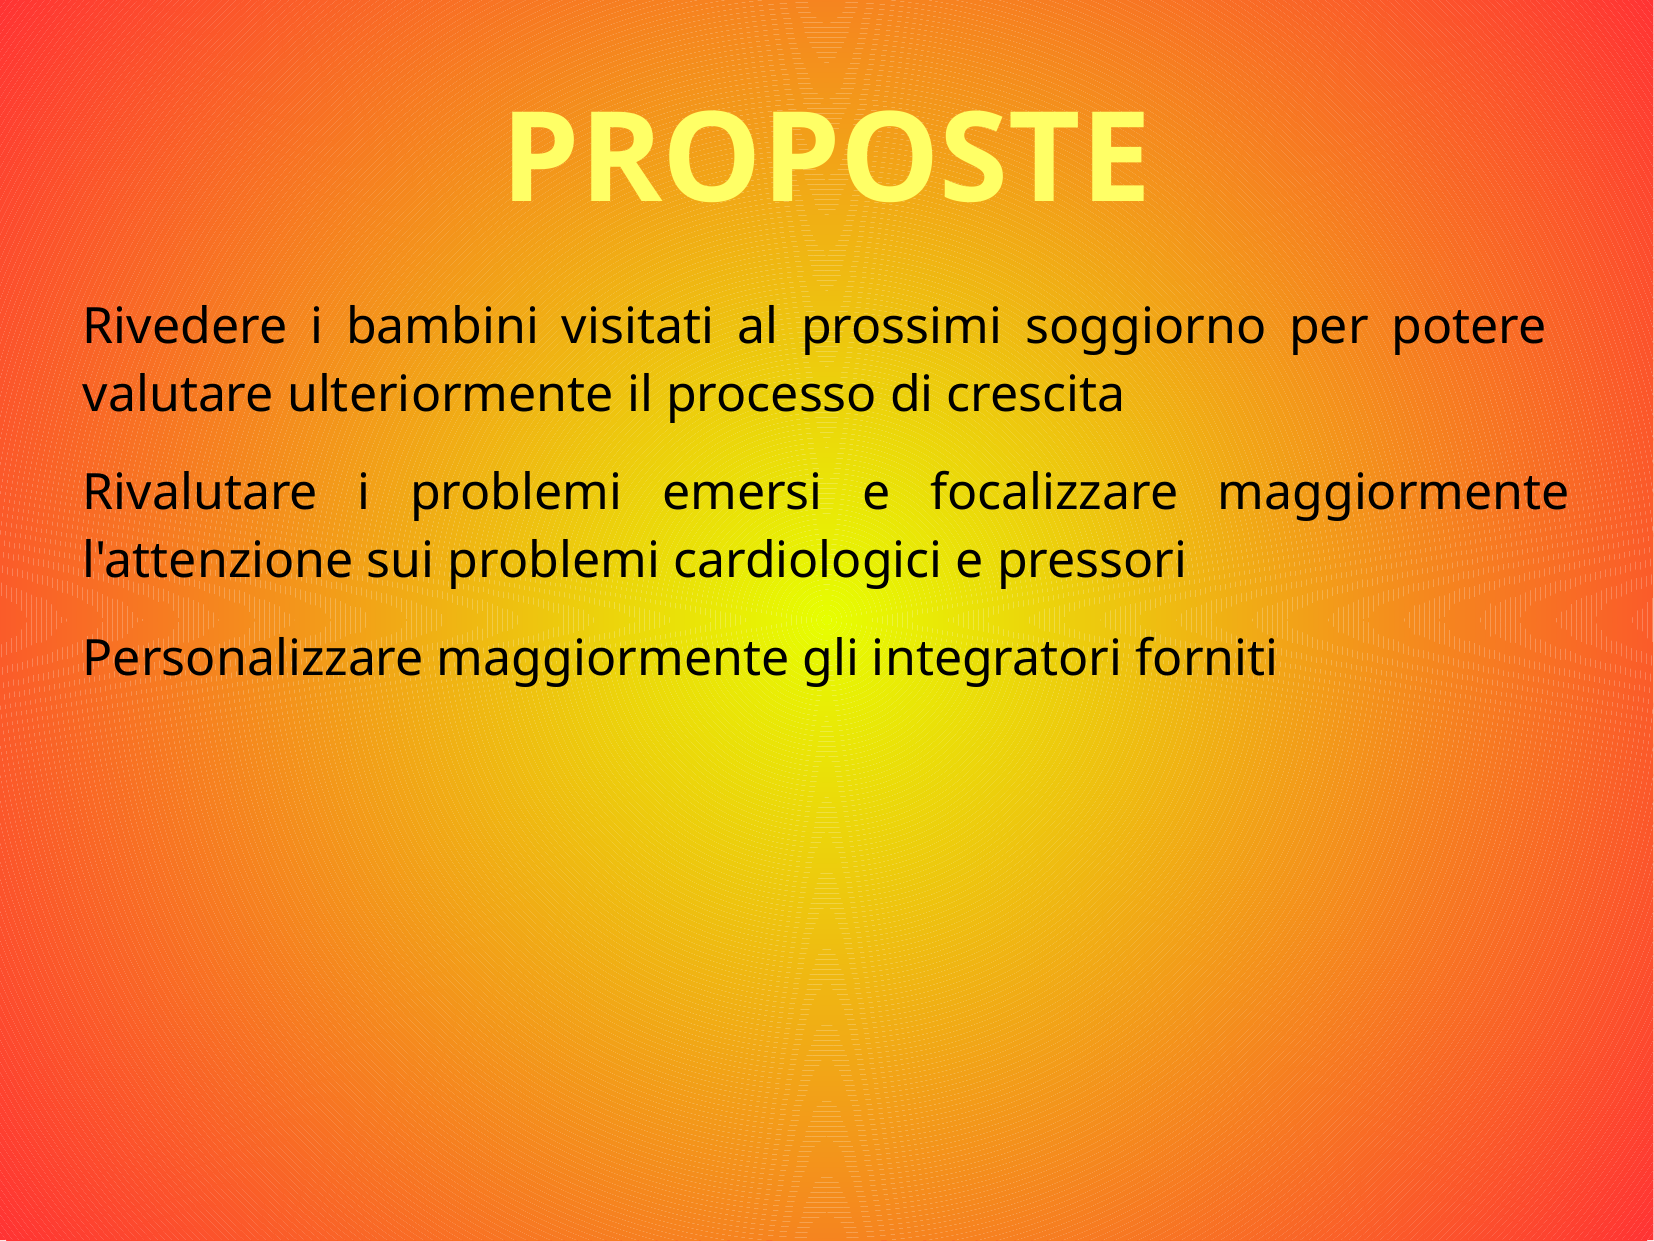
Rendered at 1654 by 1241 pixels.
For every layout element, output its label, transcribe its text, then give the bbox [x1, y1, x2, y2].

list Rivedere i bambini visitati al prossimi soggiorno per potere valutare ulteriormente il processo di crescita Rivalutare i problemi emersi e focalizzare maggiormente l'attenzione sui problemi cardiologici e pressori Personalizzare maggiormente gli integratori forniti [82, 290, 1571, 1109]
title PROPOSTE [82, 49, 1571, 257]
